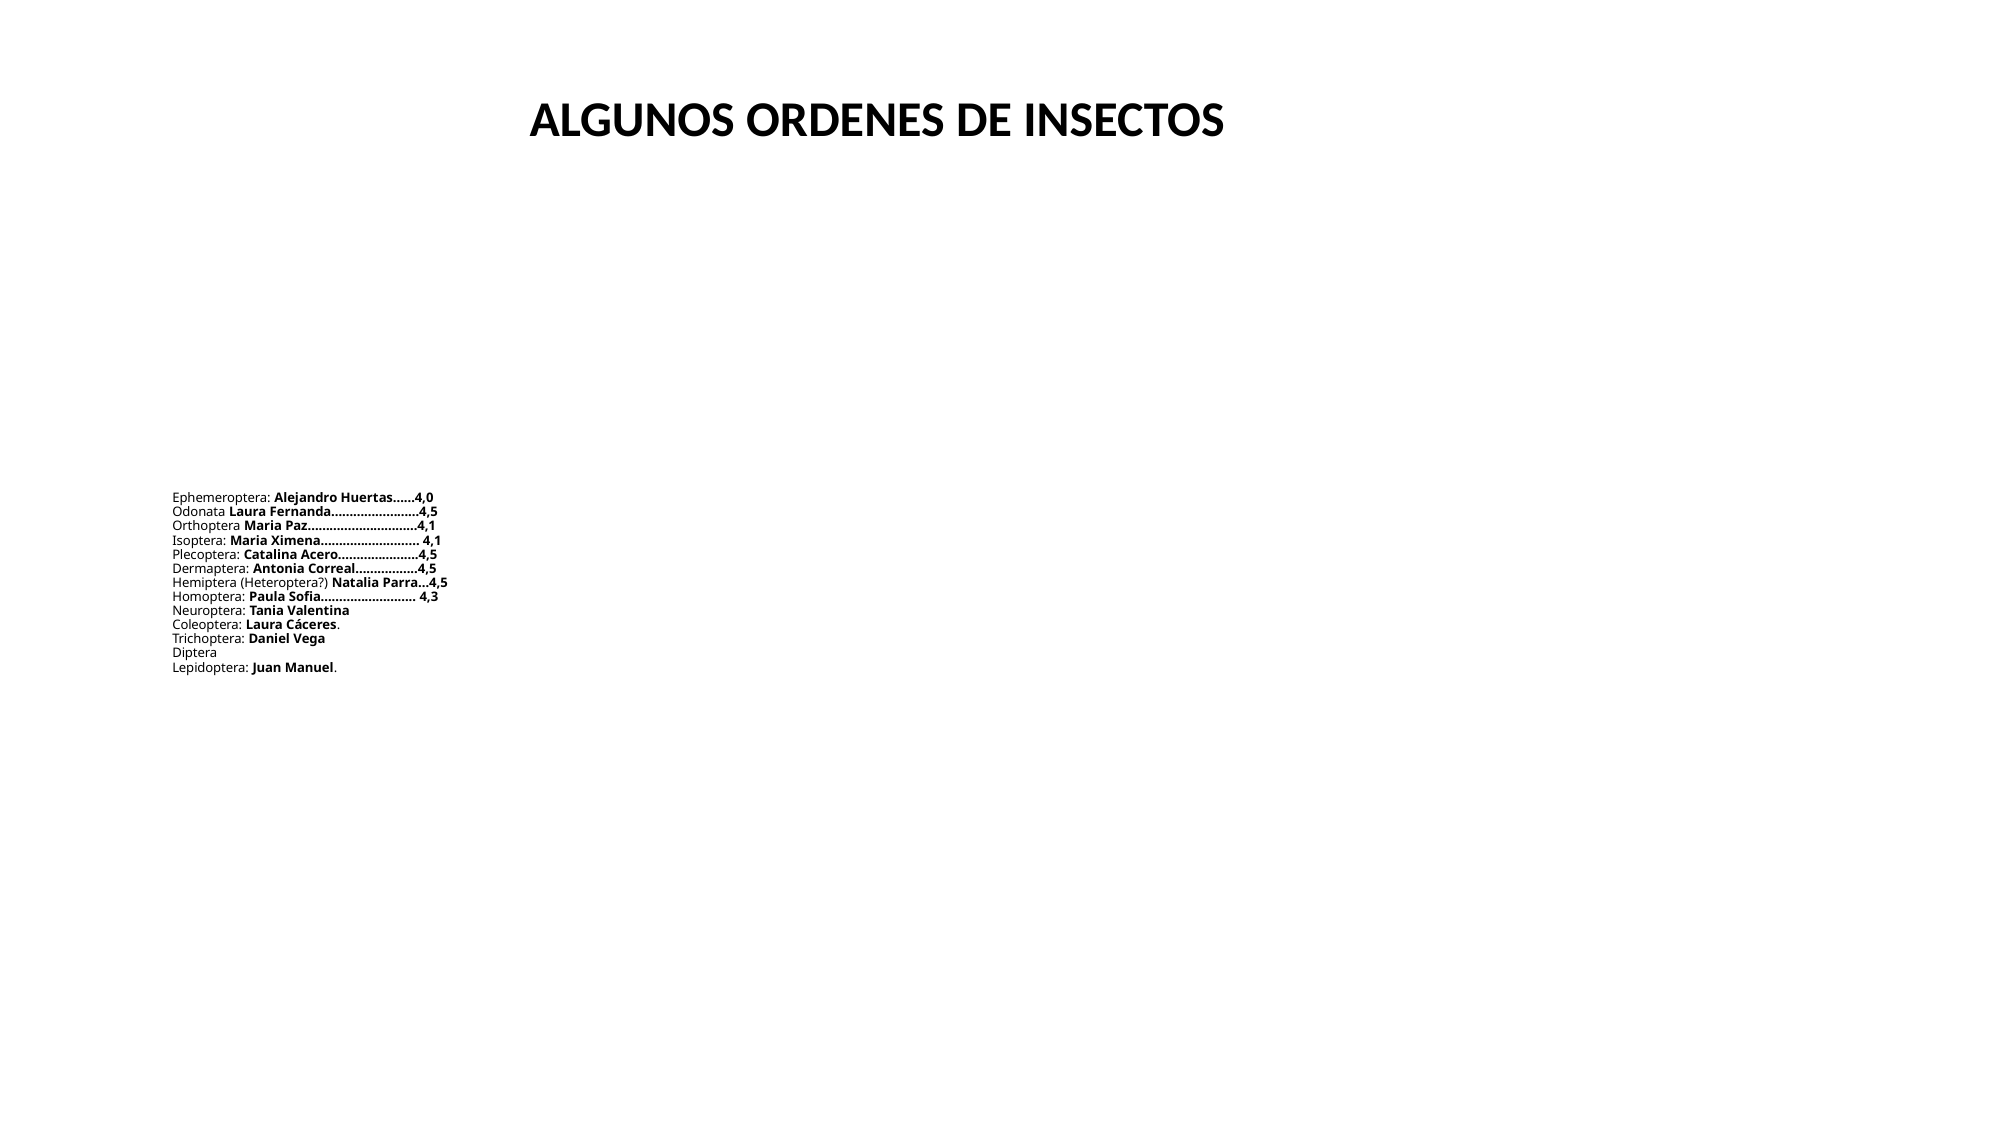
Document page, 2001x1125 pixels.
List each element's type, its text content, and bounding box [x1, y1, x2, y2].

text_box ALGUNOS ORDENES DE INSECTOS [514, 78, 1471, 155]
title Ephemeroptera: Alejandro Huertas……4,0 Odonata Laura Fernanda……………………4,5 Orthoptera Maria Paz…………………………4,1 Isoptera: Maria Ximena……………………… 4,1 Plecoptera: Catalina Acero………………….4,5 Dermaptera: Antonia Correal……………..4,5 Hemiptera (Heteroptera?) Natalia Parra…4,5 Homoptera: Paula Sofia…………………….. 4,3 Neuroptera: Tania Valentina Coleoptera: Laura Cáceres. Trichoptera: Daniel Vega Diptera Lepidoptera: Juan Manuel. [157, 482, 1883, 700]
